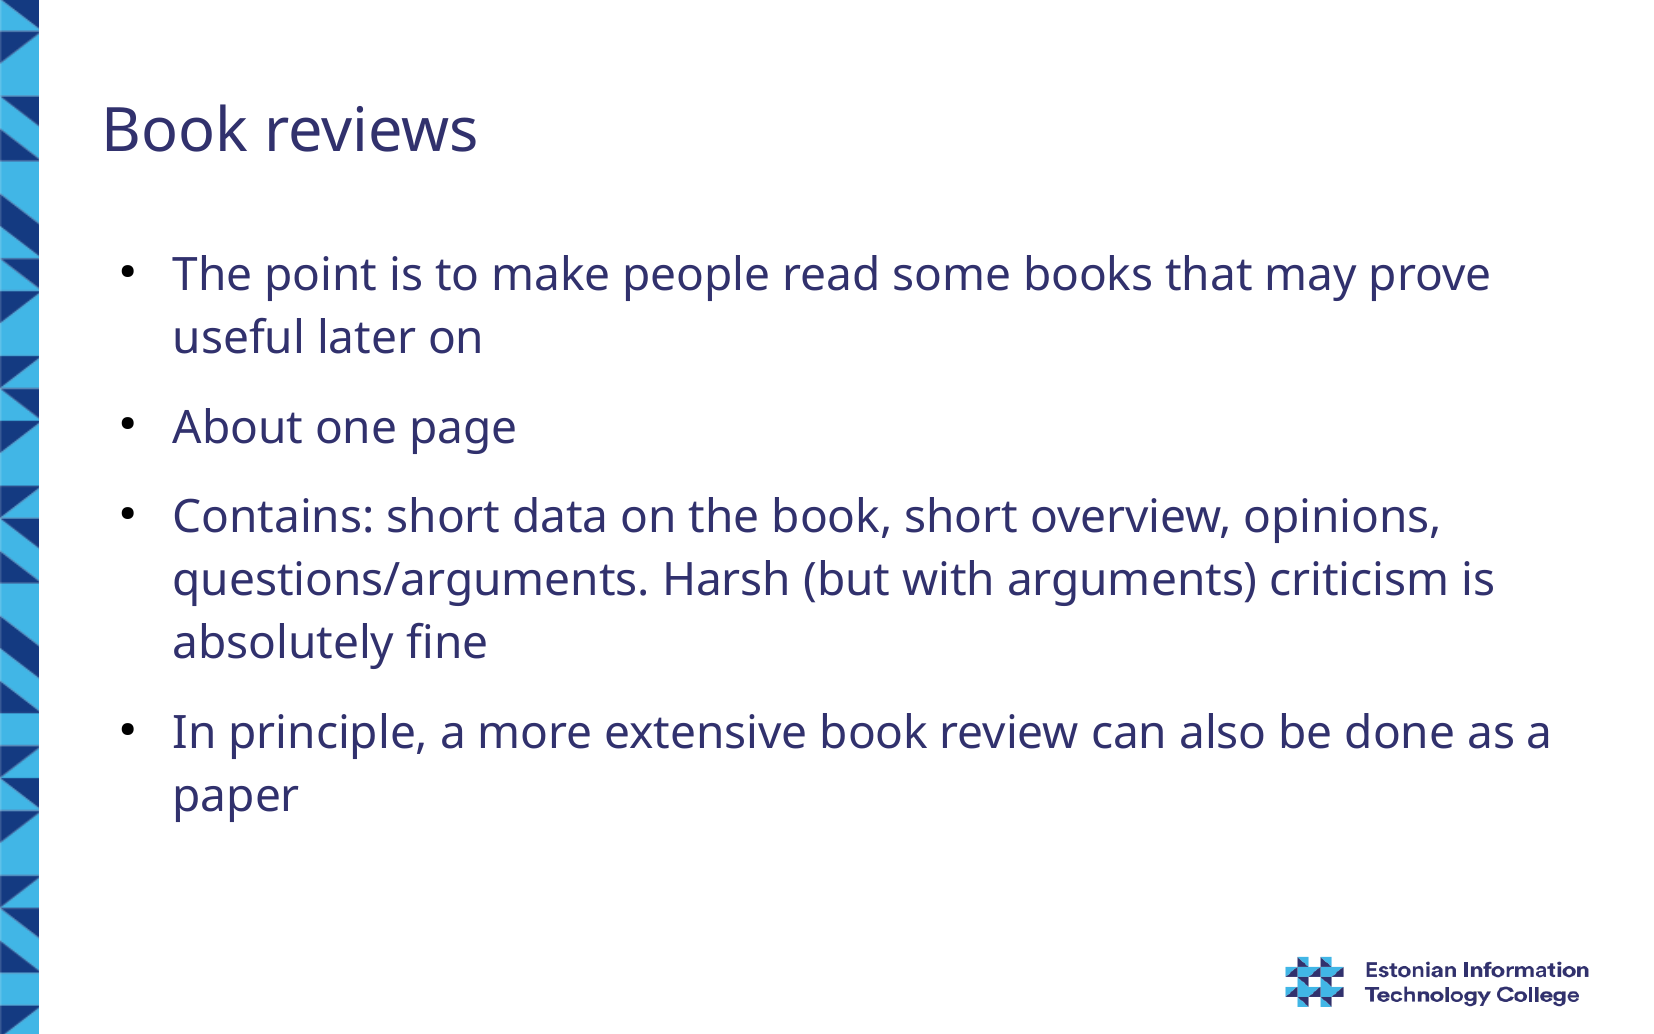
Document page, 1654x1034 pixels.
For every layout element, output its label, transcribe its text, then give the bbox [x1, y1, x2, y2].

title Book reviews [101, 41, 1224, 214]
list The point is to make people read some books that may prove useful later on About one page Contains: short data on the book, short overview, opinions, questions/arguments. Harsh (but with arguments) criticism is absolutely fine In principle, a more extensive book review can also be done as a paper [101, 241, 1591, 924]
